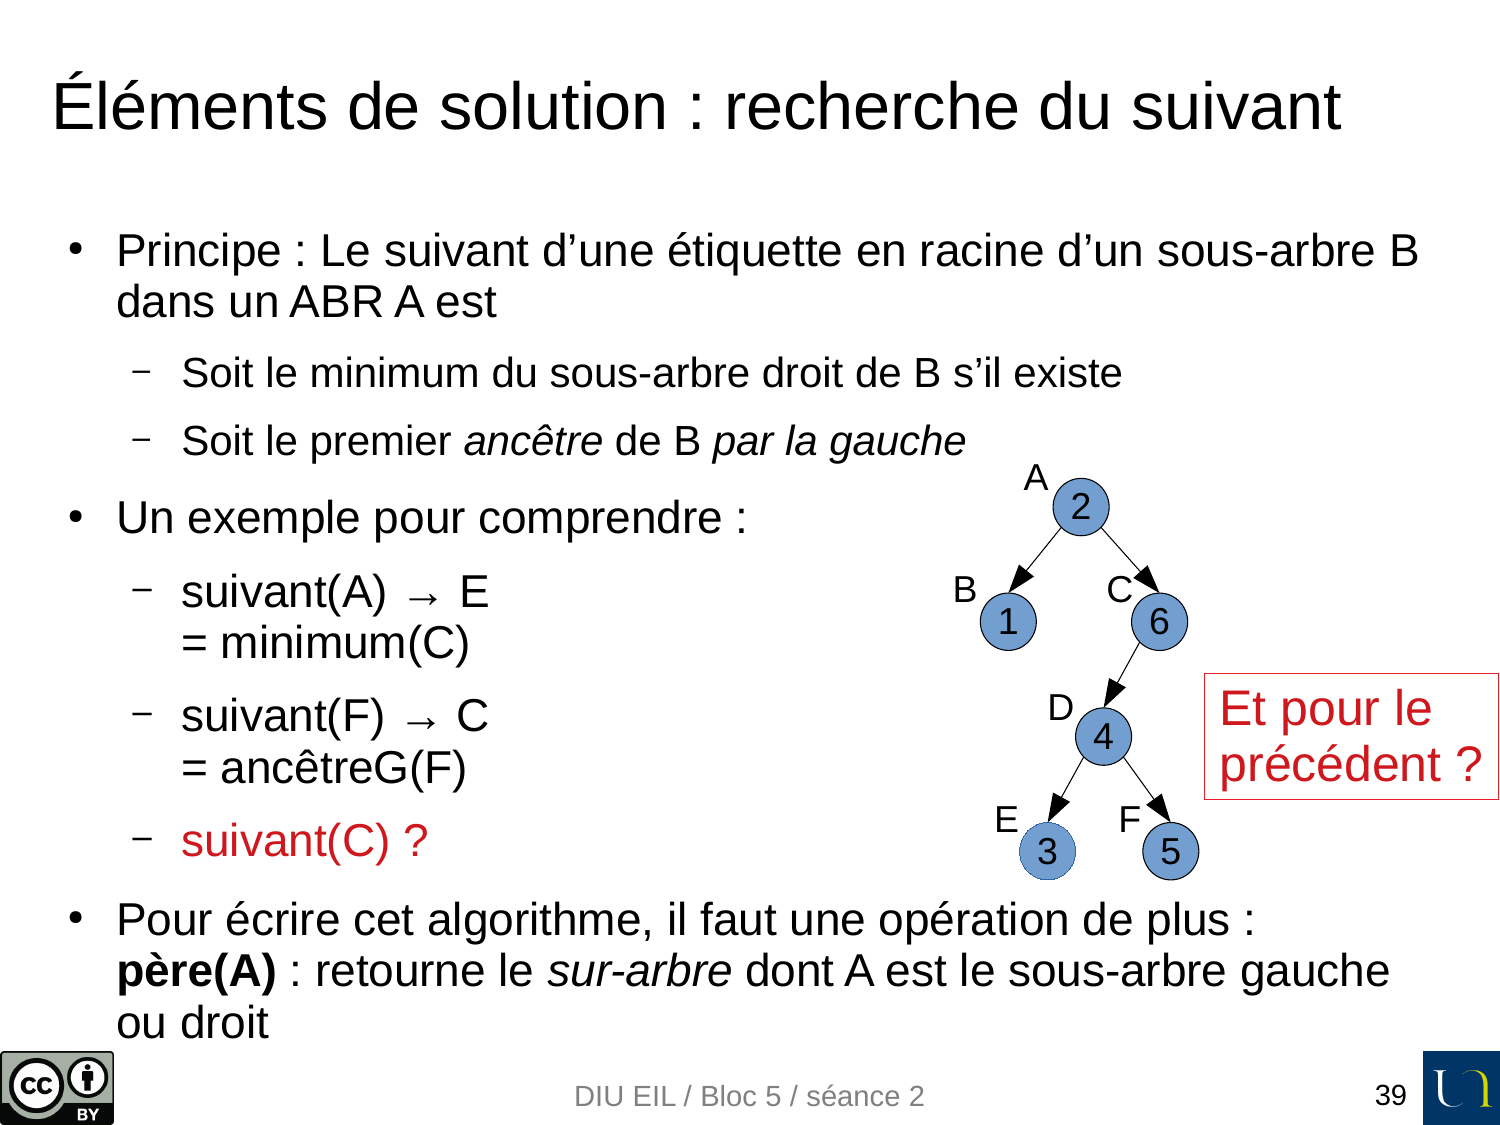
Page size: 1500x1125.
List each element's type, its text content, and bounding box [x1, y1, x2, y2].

picture [0, 1051, 114, 1125]
text_box A [1008, 448, 1064, 506]
picture [1417, 1051, 1500, 1125]
list Principe : Le suivant d’une étiquette en racine d’un sous-arbre B dans un ABR A est Soit le minimum du sous-arbre droit de B s’il existe Soit le premier ancêtre de B par la gauche Un exemple pour comprendre : suivant(A) → E = minimum(C) suivant(F) → C = ancêtreG(F) suivant(C) ? Pour écrire cet algorithme, il faut une opération de plus : père(A) : retourne le sur-arbre dont A est le sous-arbre gauche ou droit [51, 224, 1449, 1052]
text_box 6 [1131, 593, 1188, 651]
text_box F [1103, 791, 1157, 849]
title Éléments de solution : recherche du suivant [51, 44, 1449, 170]
text_box D [1032, 679, 1090, 737]
text_box Et pour le précédent ? [1204, 673, 1499, 800]
text_box 2 [1053, 478, 1110, 536]
text_box 3 [1019, 822, 1076, 880]
text_box E [979, 791, 1035, 849]
text_box 1 [980, 593, 1037, 651]
text_box C [1091, 561, 1149, 618]
text_box 5 [1142, 822, 1199, 880]
text_box B [937, 561, 993, 618]
text_box 4 [1075, 707, 1132, 766]
